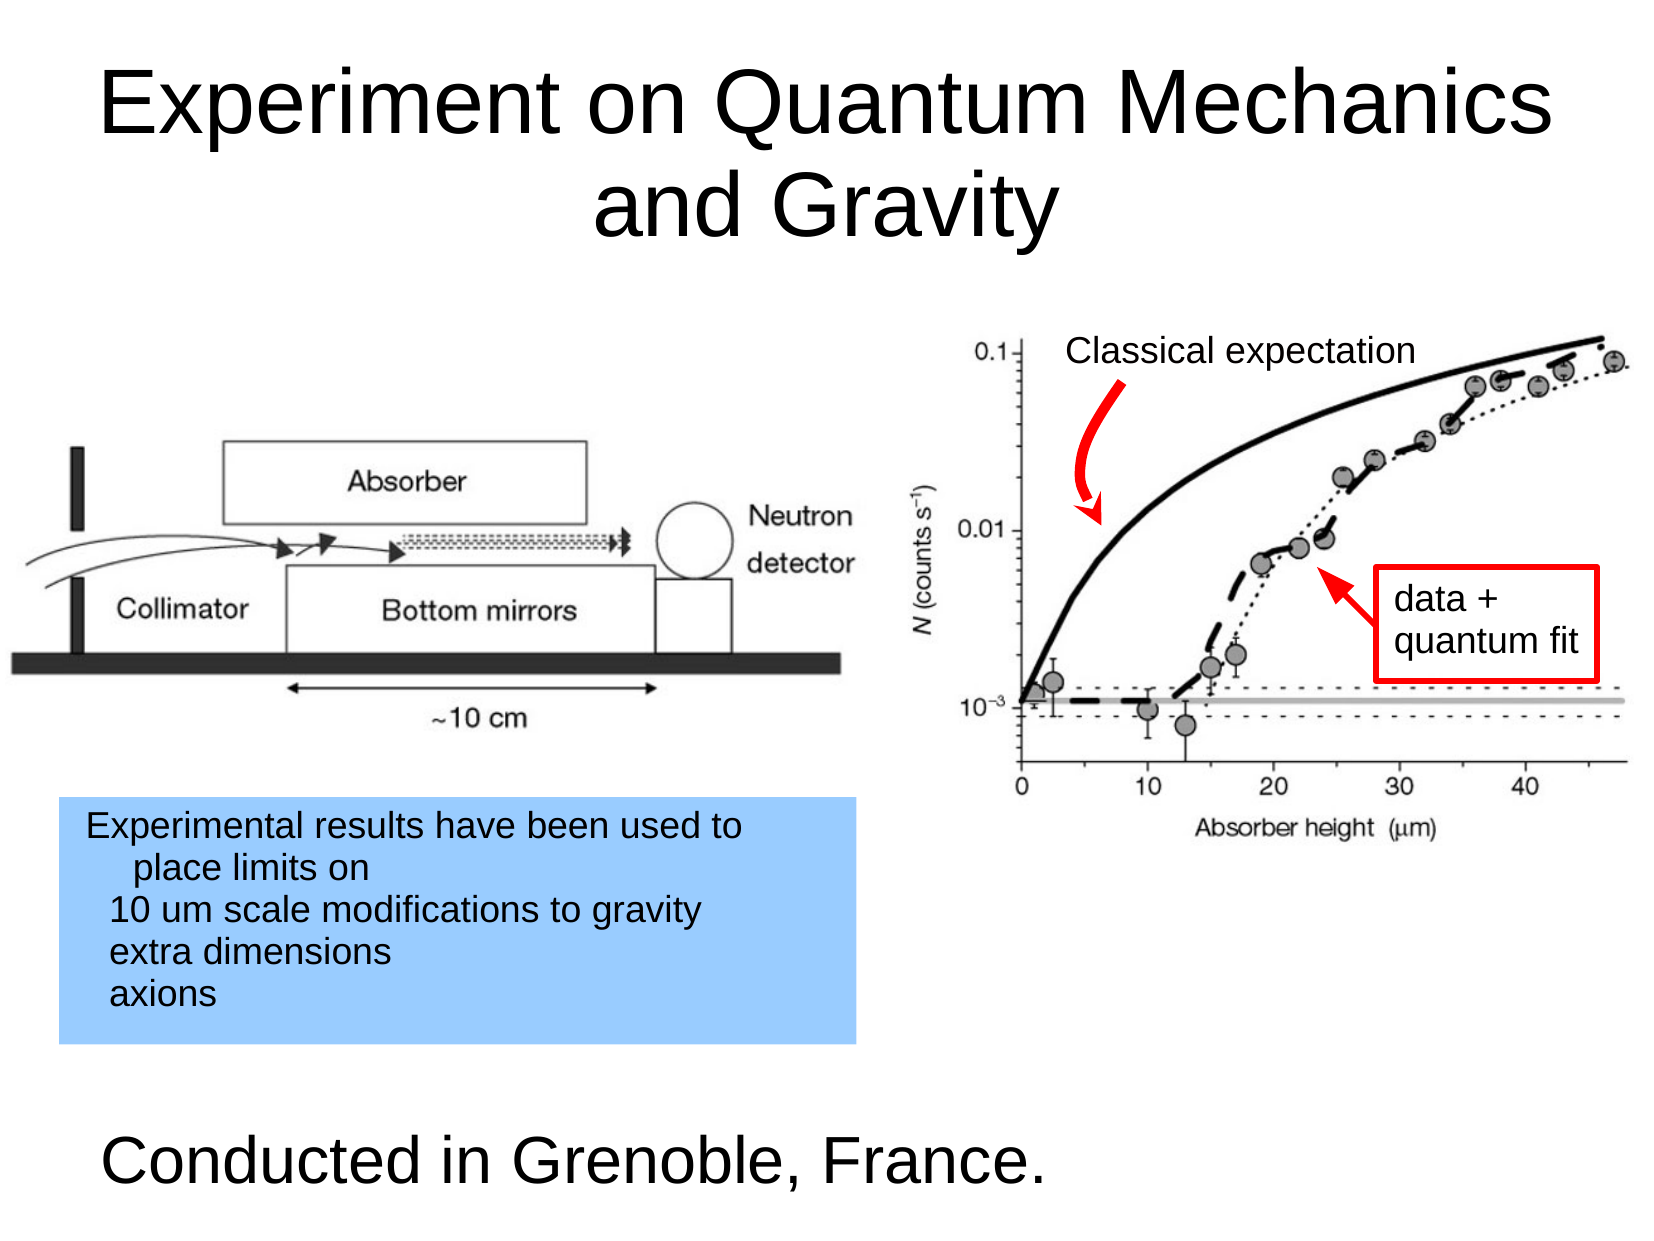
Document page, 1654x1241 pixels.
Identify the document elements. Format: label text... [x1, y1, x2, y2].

text_box Classical expectation [1050, 321, 1432, 380]
list Conducted in Grenoble, France. [82, 1122, 1571, 1217]
picture [5, 429, 878, 751]
text_box data + quantum fit [1375, 566, 1598, 681]
title Experiment on Quantum Mechanics and Gravity [82, 39, 1571, 267]
picture [898, 311, 1654, 857]
text_box Experimental results have been used to place limits on 10 um scale modifications to gravity extra dimensions axions [59, 797, 857, 1045]
